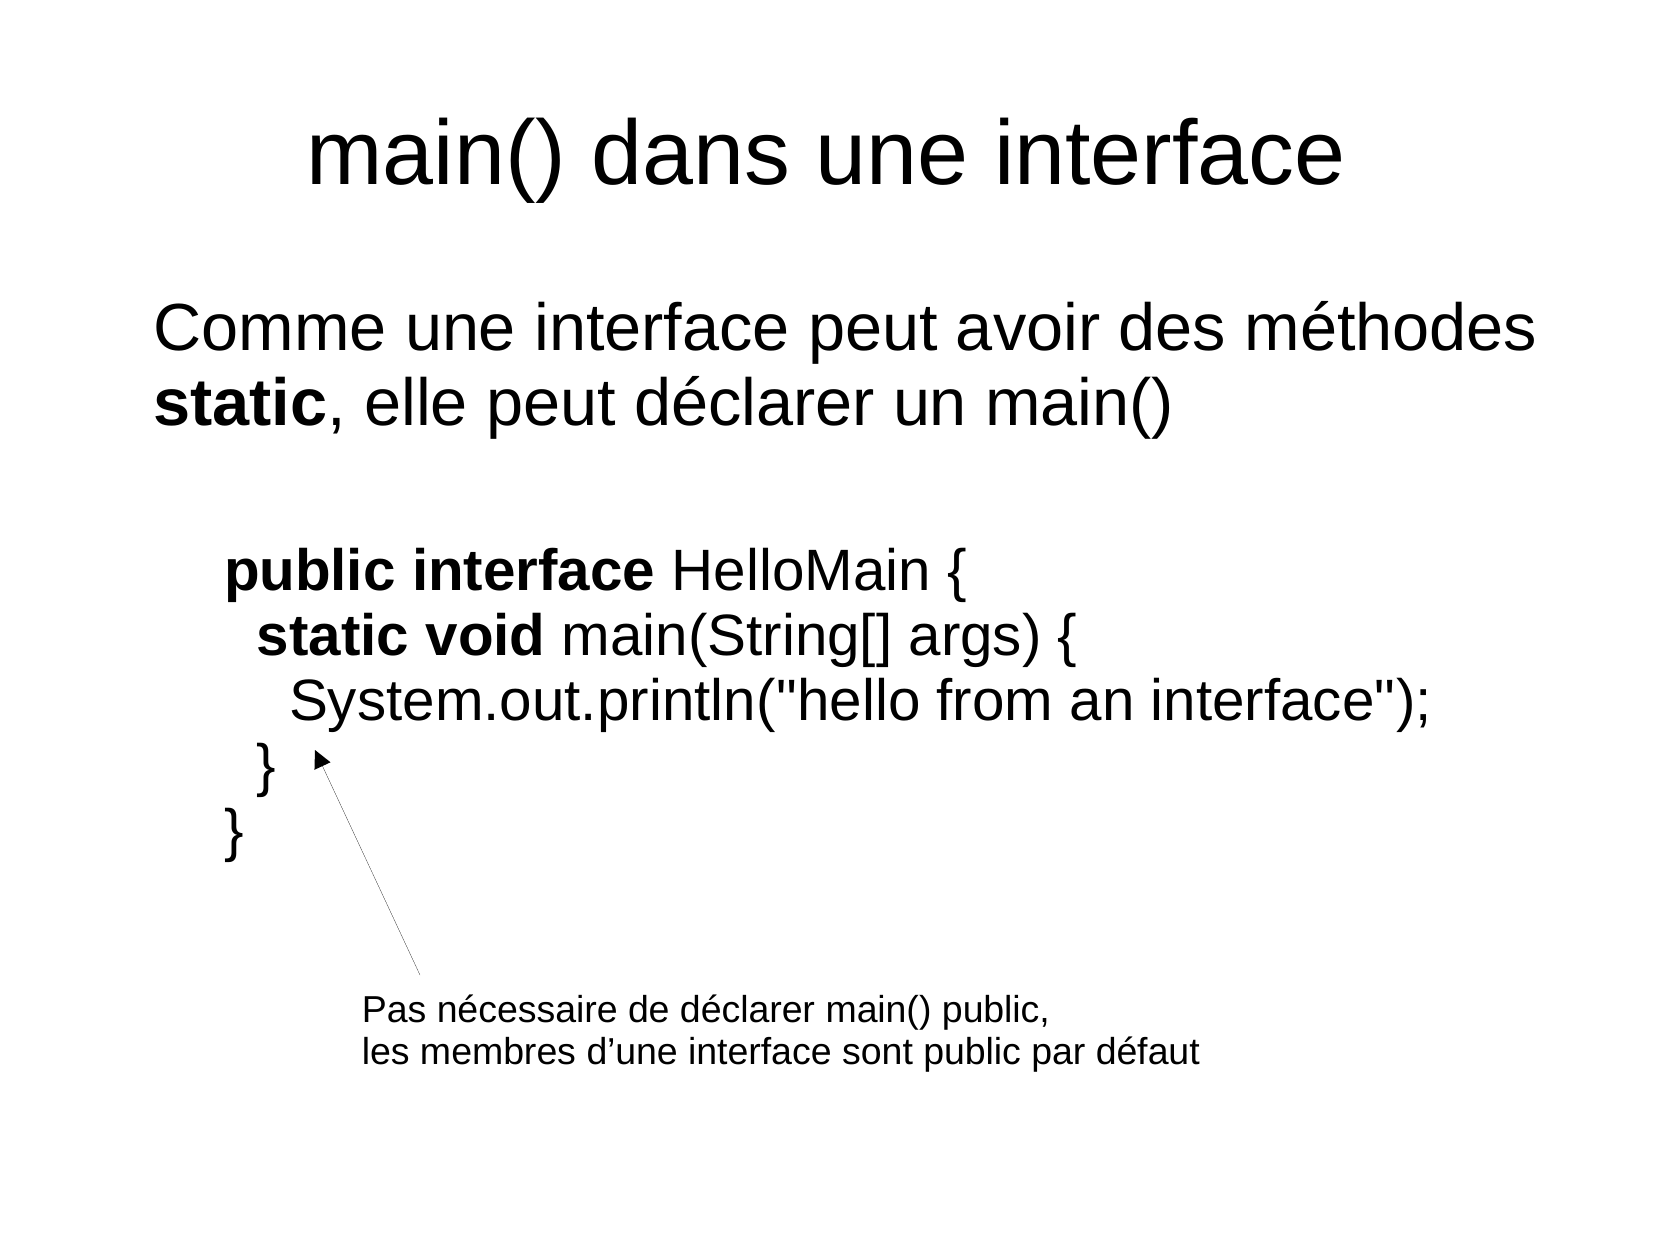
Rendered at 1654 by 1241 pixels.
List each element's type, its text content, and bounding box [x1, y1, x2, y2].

title main() dans une interface [82, 49, 1571, 257]
list Comme une interface peut avoir des méthodes static, elle peut déclarer un main() public interface HelloMain { static void main(String[] args) { System.out.println("hello from an interface"); } } [82, 290, 1571, 916]
text_box Pas nécessaire de déclarer main() public, les membres d’une interface sont public par défaut [347, 981, 1216, 1081]
